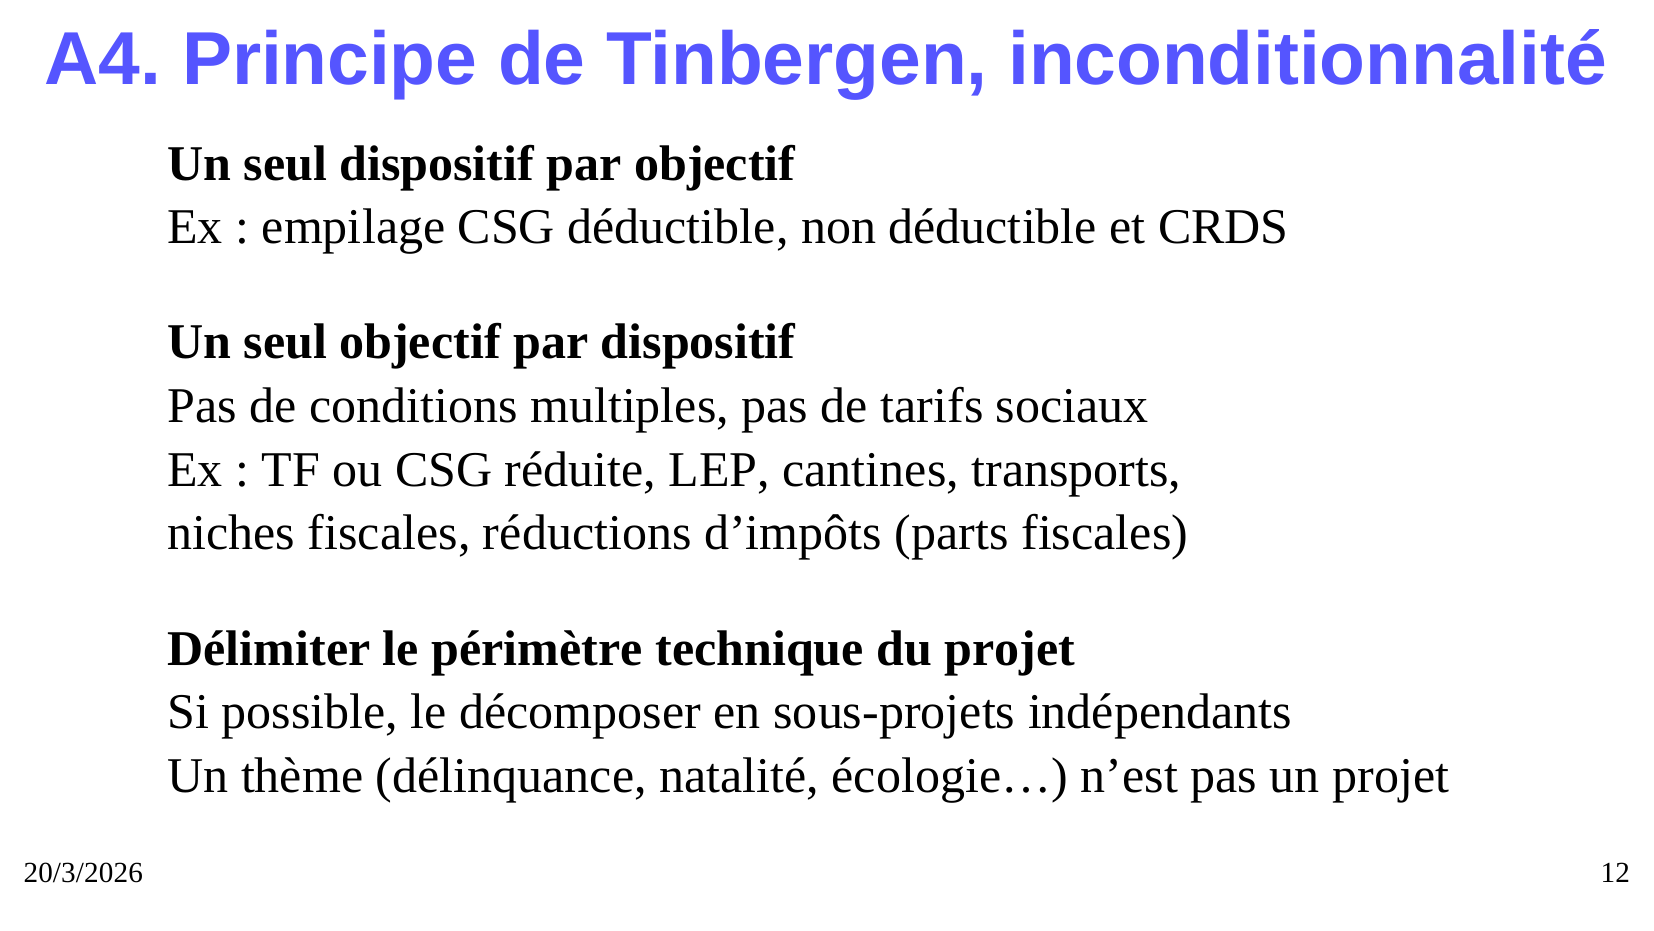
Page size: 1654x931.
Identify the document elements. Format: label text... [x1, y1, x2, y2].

title A4. Principe de Tinbergen, inconditionnalité [29, 0, 1625, 119]
text_box Un seul dispositif par objectif Ex : empilage CSG déductible, non déductible et CRDS Un seul objectif par dispositif Pas de conditions multiples, pas de tarifs sociaux Ex : TF ou CSG réduite, LEP, cantines, transports, niches fiscales, réductions d’impôts (parts fiscales) Délimiter le périmètre technique du projet Si possible, le décomposer en sous-projets indépendants Un thème (délinquance, natalité, écologie…) n’est pas un projet [167, 127, 1487, 804]
